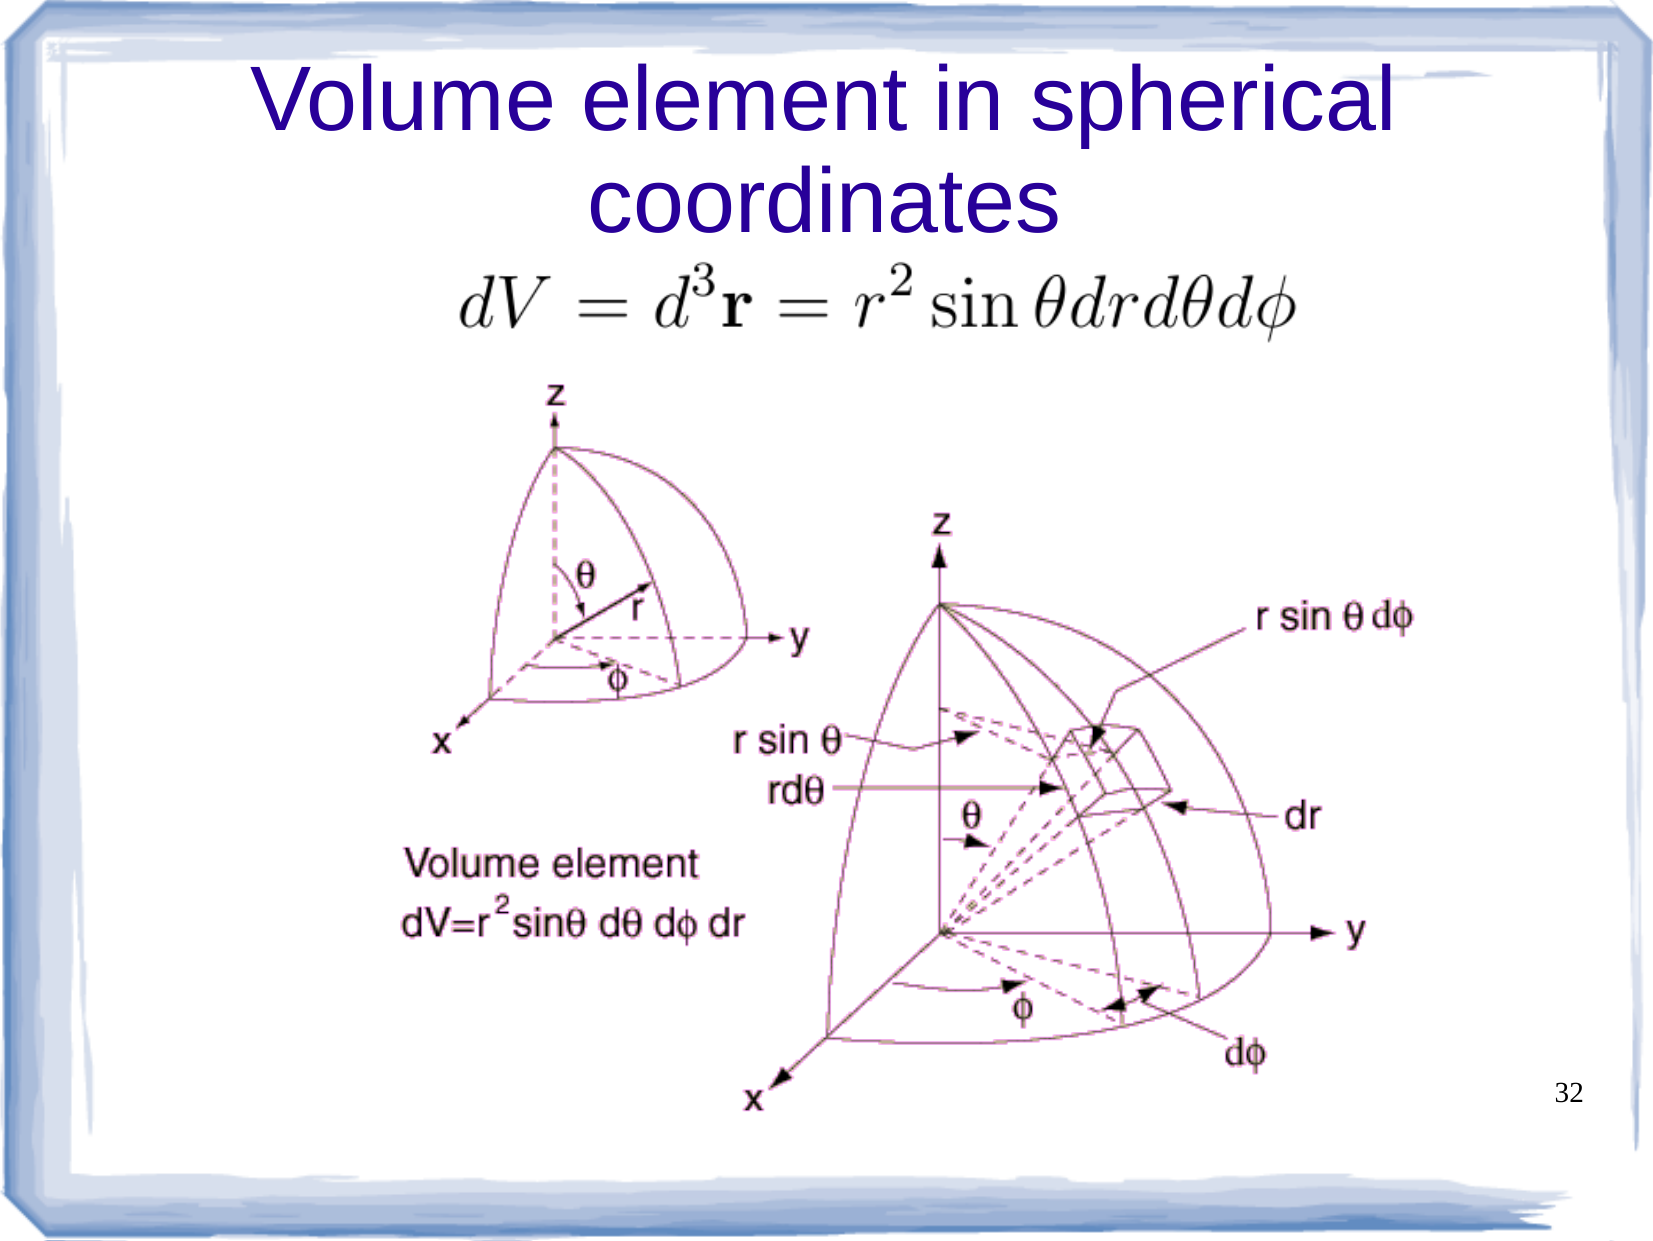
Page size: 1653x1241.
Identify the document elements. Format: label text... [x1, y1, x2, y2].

picture [0, 0, 1653, 1241]
title Volume element in spherical coordinates [82, 48, 1567, 254]
